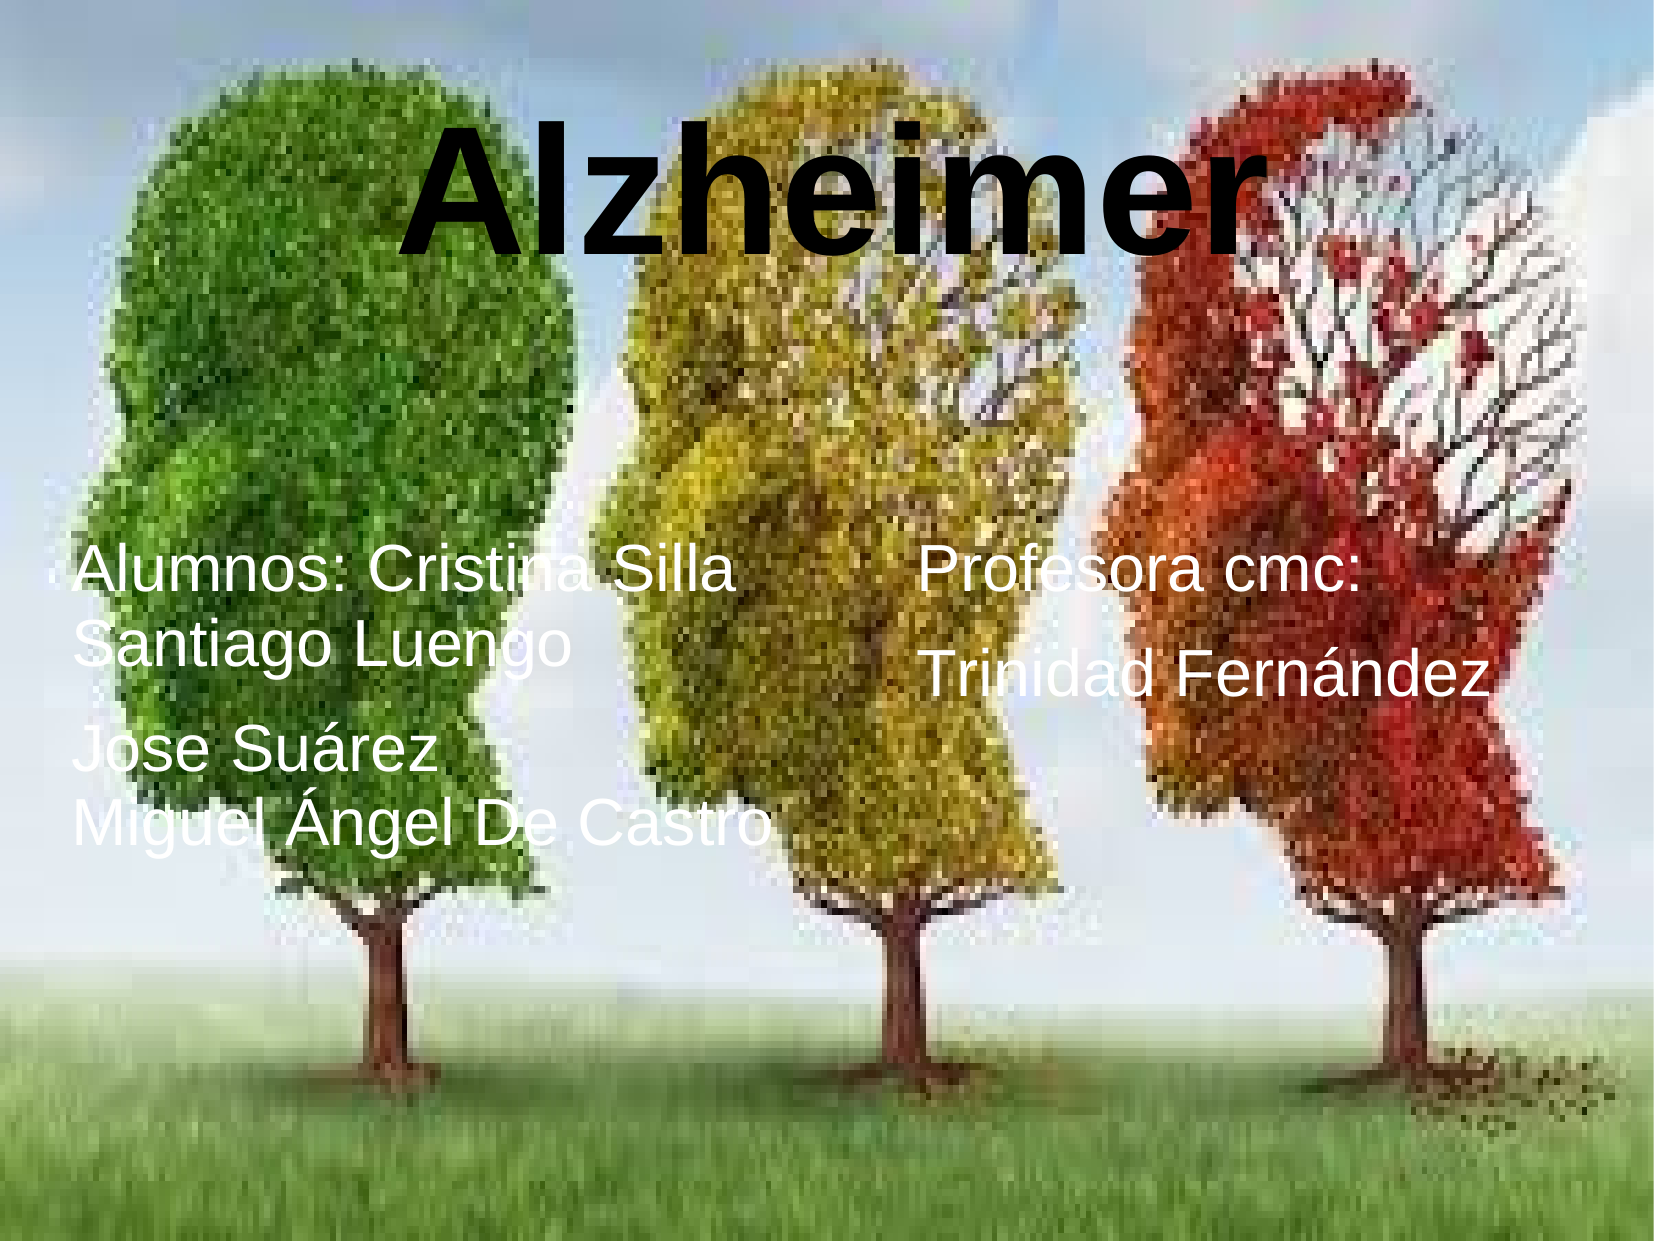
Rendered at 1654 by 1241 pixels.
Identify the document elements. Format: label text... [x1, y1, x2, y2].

list Profesora cmc: Trinidad Fernández [845, 531, 1572, 1241]
title Alzheimer [88, 88, 1577, 499]
picture [0, 0, 1654, 1241]
list Alumnos: Cristina Silla Santiago Luengo Jose Suárez Miguel Ángel De Castro [71, 531, 798, 1241]
